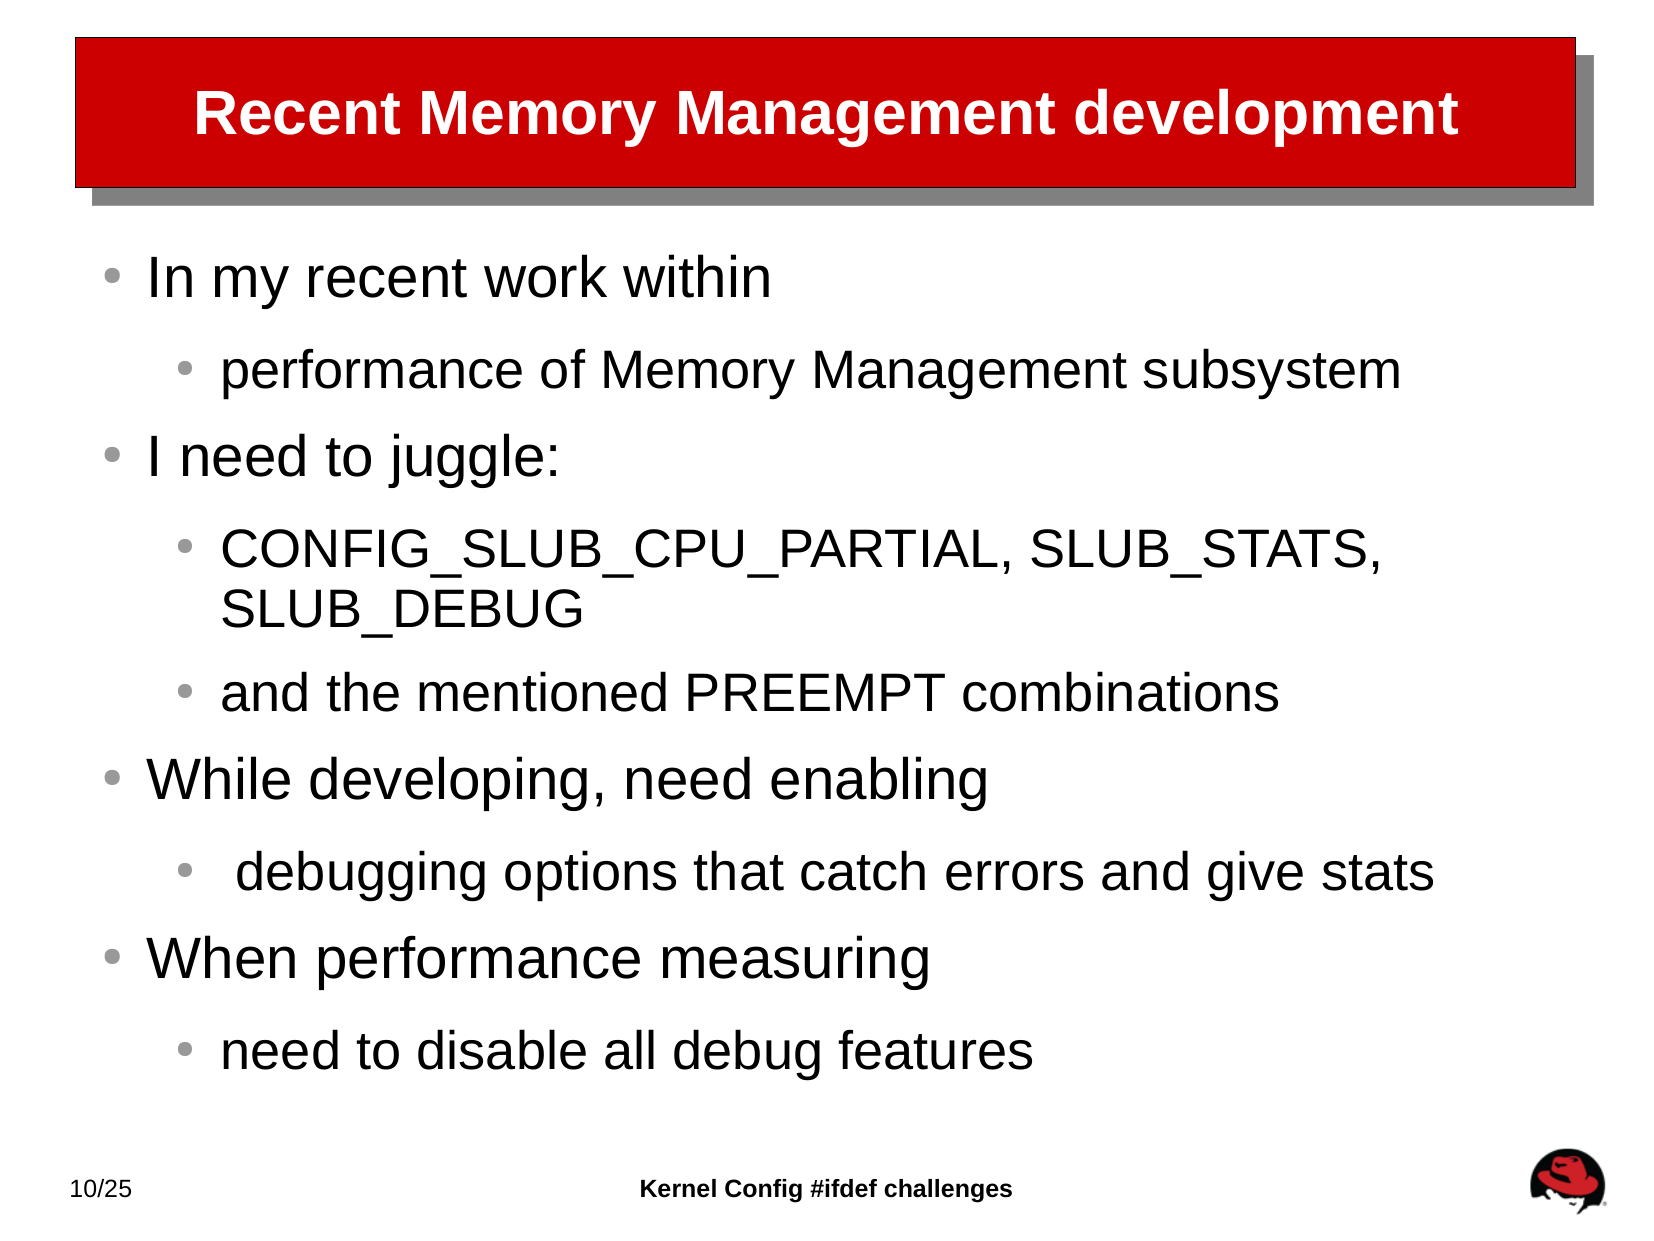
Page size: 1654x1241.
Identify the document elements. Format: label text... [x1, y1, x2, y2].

list In my recent work within performance of Memory Management subsystem I need to juggle: CONFIG_SLUB_CPU_PARTIAL, SLUB_STATS, SLUB_DEBUG and the mentioned PREEMPT combinations While developing, need enabling debugging options that catch errors and give stats When performance measuring need to disable all debug features [86, 244, 1576, 1081]
picture [1529, 1146, 1613, 1224]
title Recent Memory Management development [82, 37, 1571, 188]
